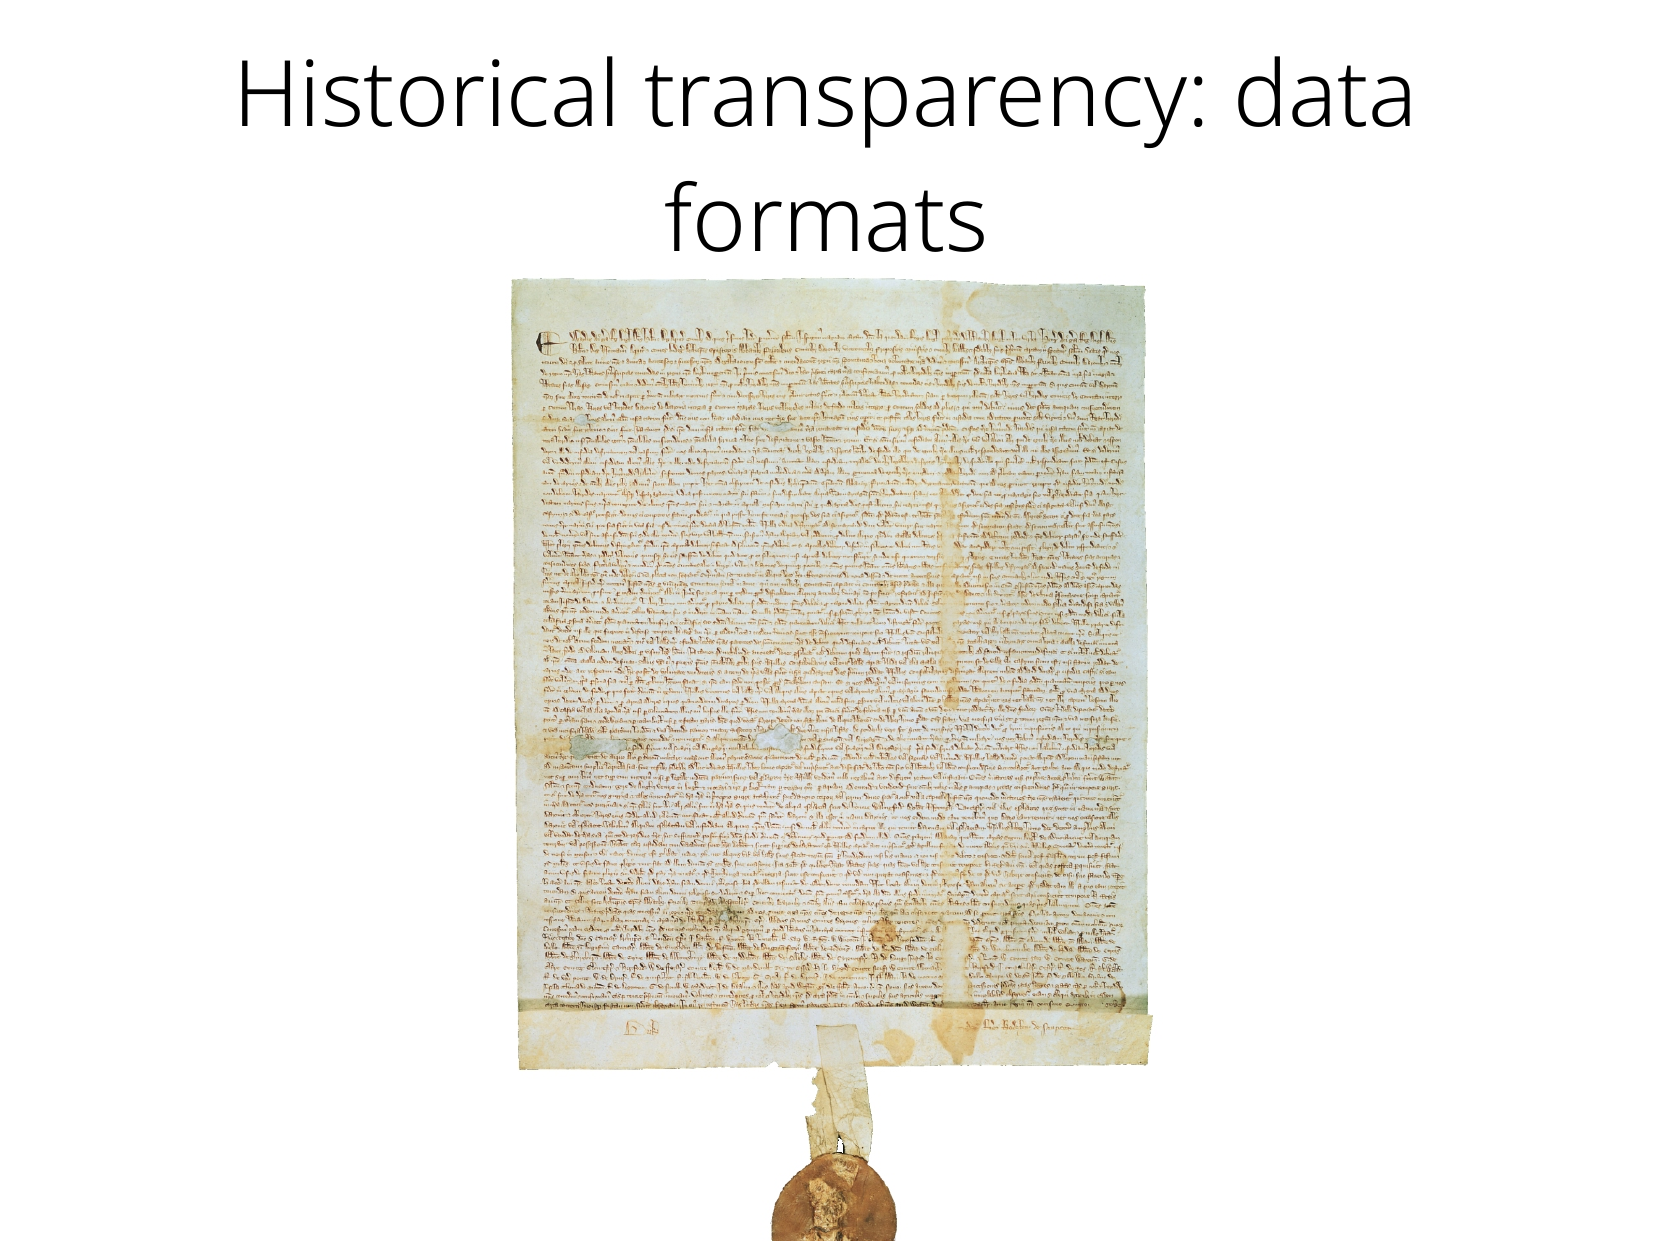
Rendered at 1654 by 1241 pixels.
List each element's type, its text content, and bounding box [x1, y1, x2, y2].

picture [491, 260, 1163, 1241]
title Historical transparency: data formats [82, 49, 1571, 257]
